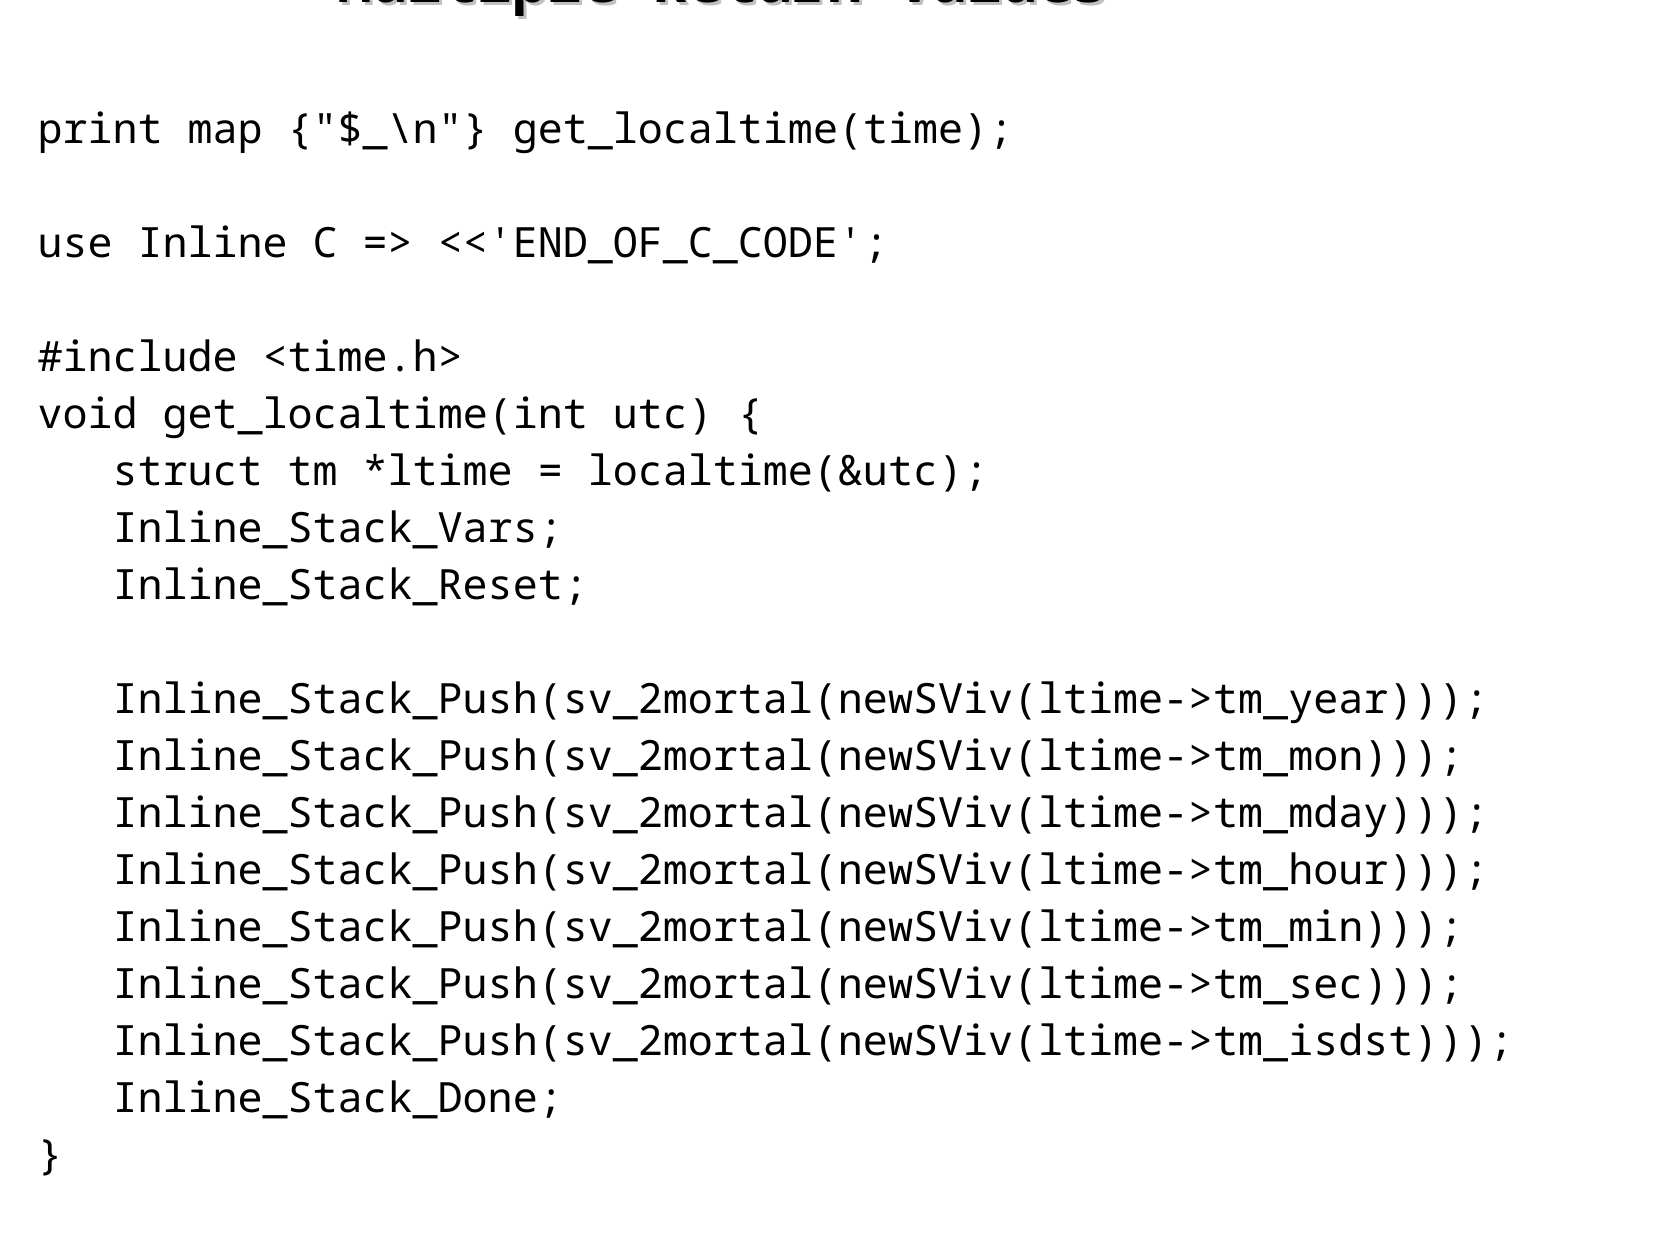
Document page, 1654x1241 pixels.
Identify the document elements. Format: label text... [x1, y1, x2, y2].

subtitle Multiple Return Values print map {"$_\n"} get_localtime(time); use Inline C => <<'END_OF_C_CODE'; #include <time.h> void get_localtime(int utc) { struct tm *ltime = localtime(&utc); Inline_Stack_Vars; Inline_Stack_Reset; Inline_Stack_Push(sv_2mortal(newSViv(ltime->tm_year))); Inline_Stack_Push(sv_2mortal(newSViv(ltime->tm_mon))); Inline_Stack_Push(sv_2mortal(newSViv(ltime->tm_mday))); Inline_Stack_Push(sv_2mortal(newSViv(ltime->tm_hour))); Inline_Stack_Push(sv_2mortal(newSViv(ltime->tm_min))); Inline_Stack_Push(sv_2mortal(newSViv(ltime->tm_sec))); Inline_Stack_Push(sv_2mortal(newSViv(ltime->tm_isdst))); Inline_Stack_Done; } END_OF_C_CODE [37, 0, 1651, 1196]
